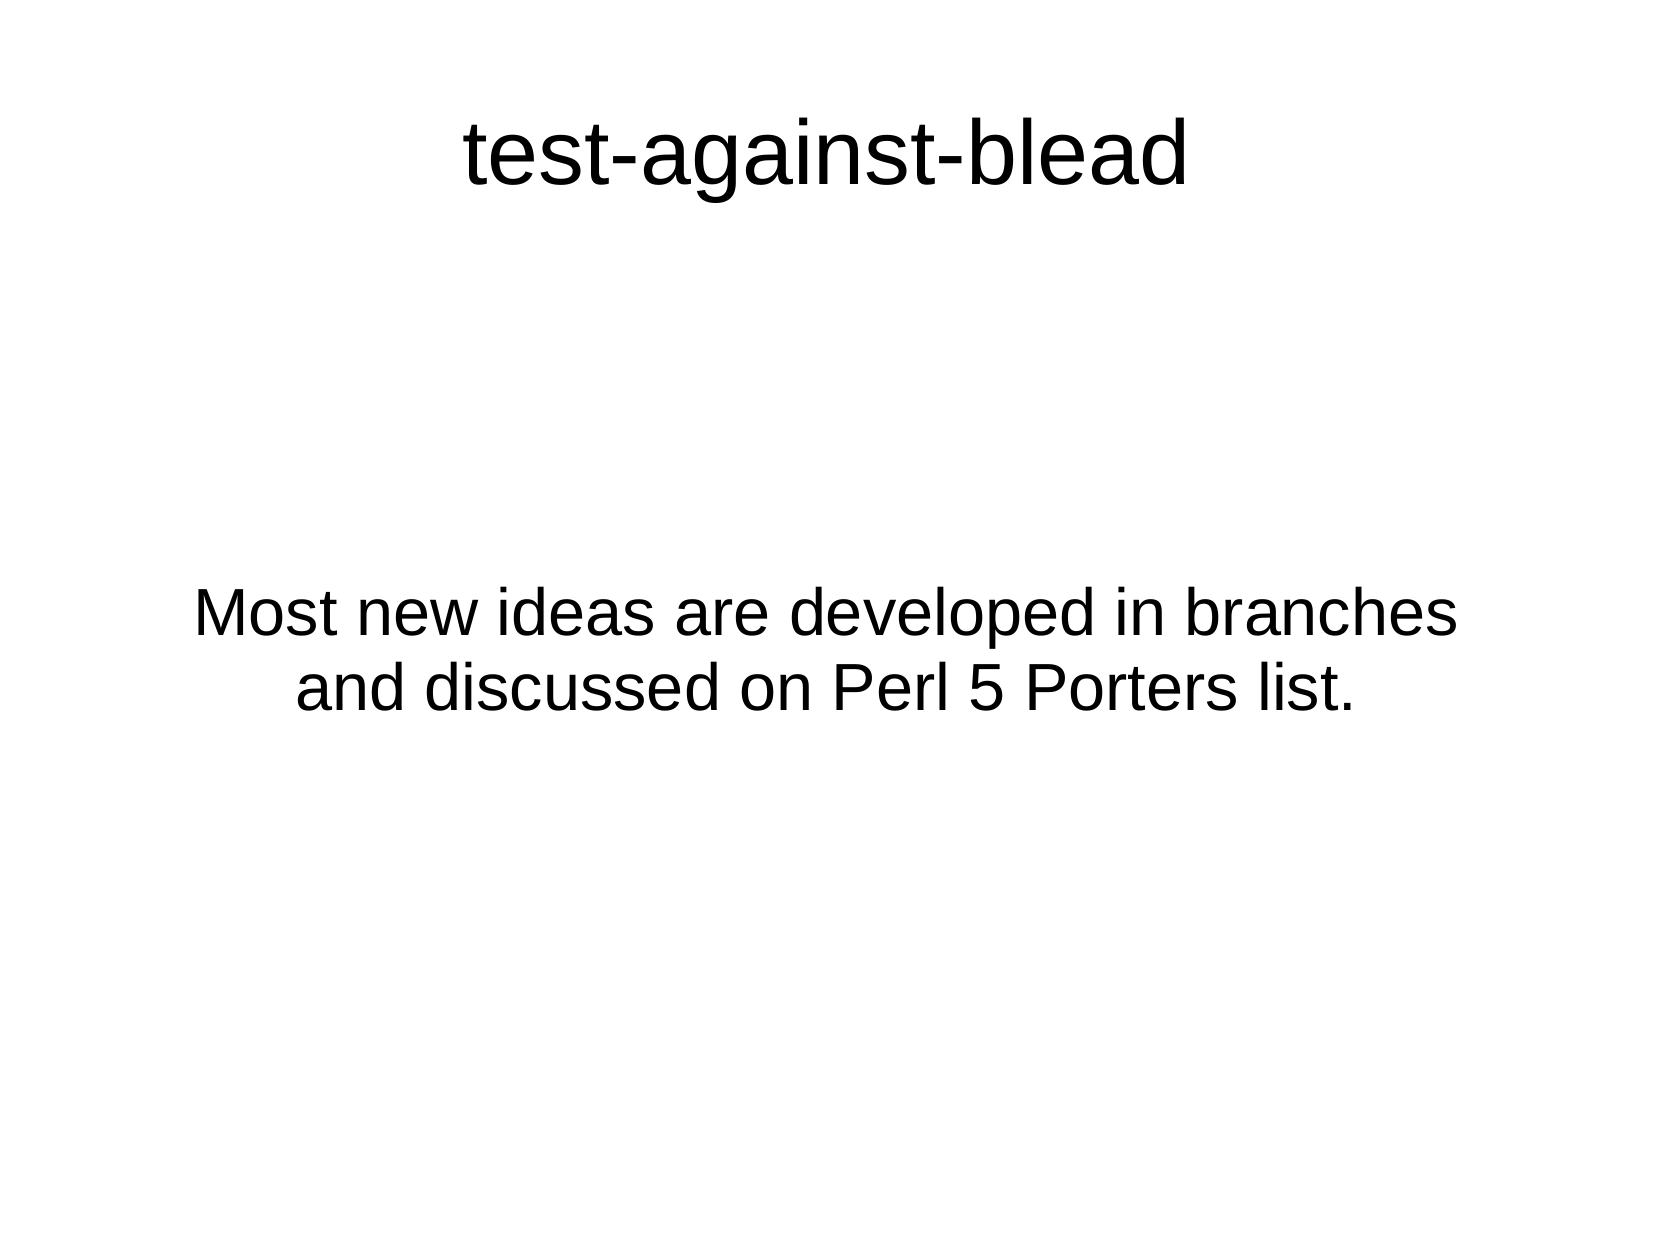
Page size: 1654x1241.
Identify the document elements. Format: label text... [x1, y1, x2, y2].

title test-against-blead [82, 49, 1571, 257]
subtitle Most new ideas are developed in branches and discussed on Perl 5 Porters list. [82, 290, 1571, 1010]
